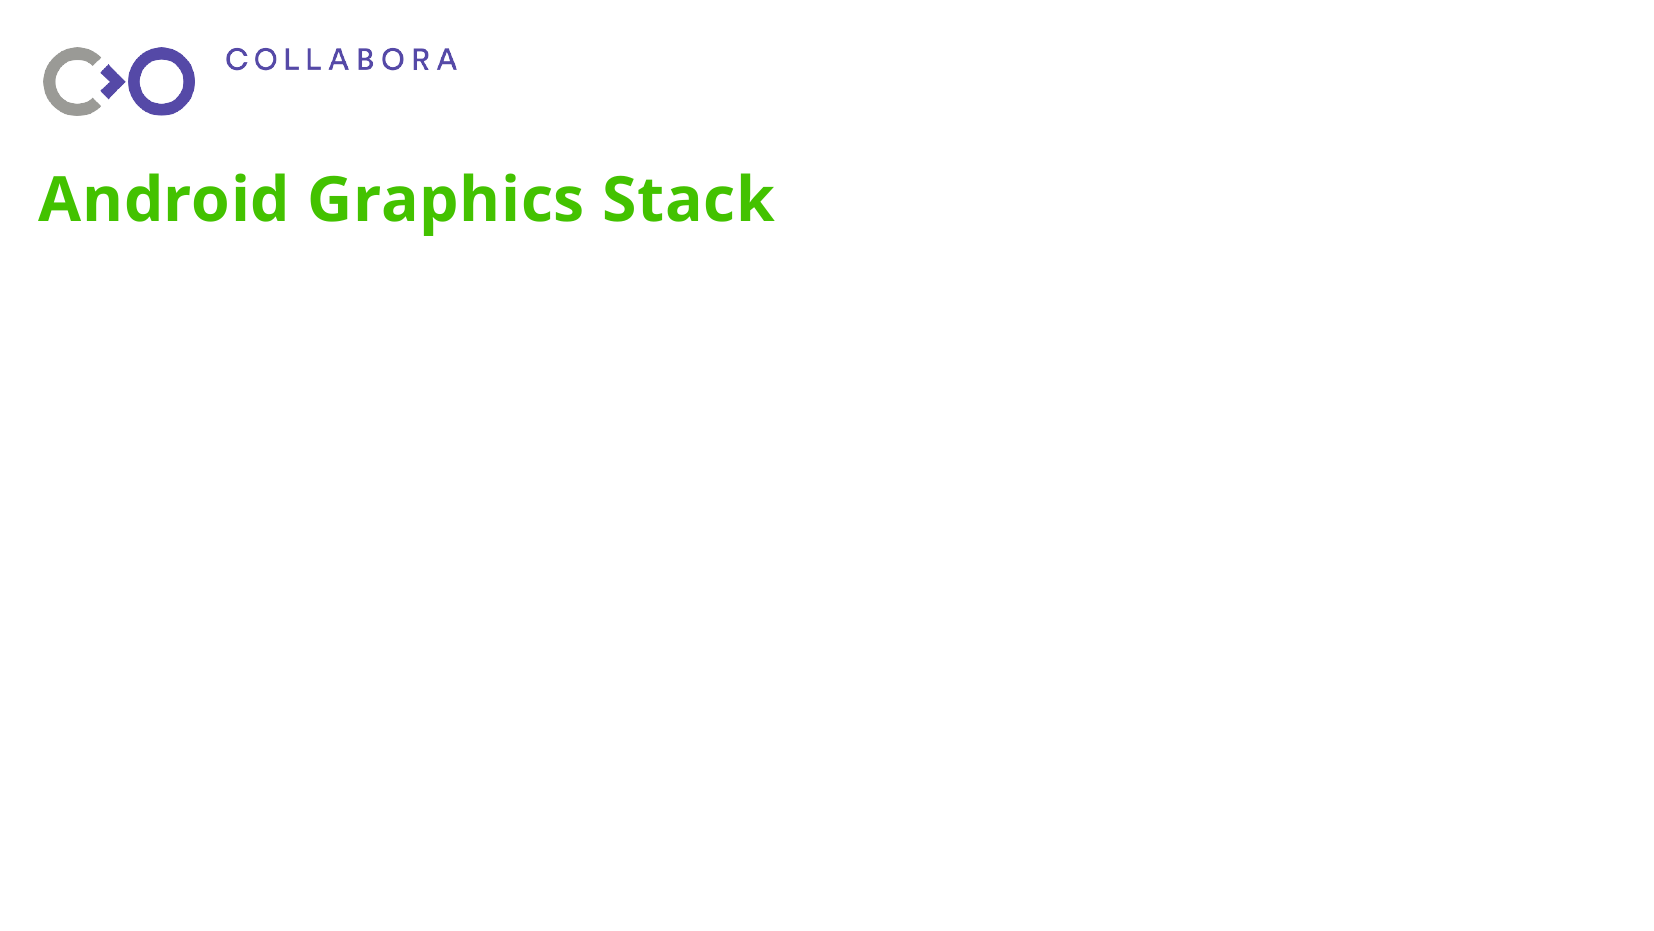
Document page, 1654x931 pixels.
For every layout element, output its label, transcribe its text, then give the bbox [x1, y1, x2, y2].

title Android Graphics Stack [38, 159, 1614, 216]
picture [43, 47, 457, 116]
